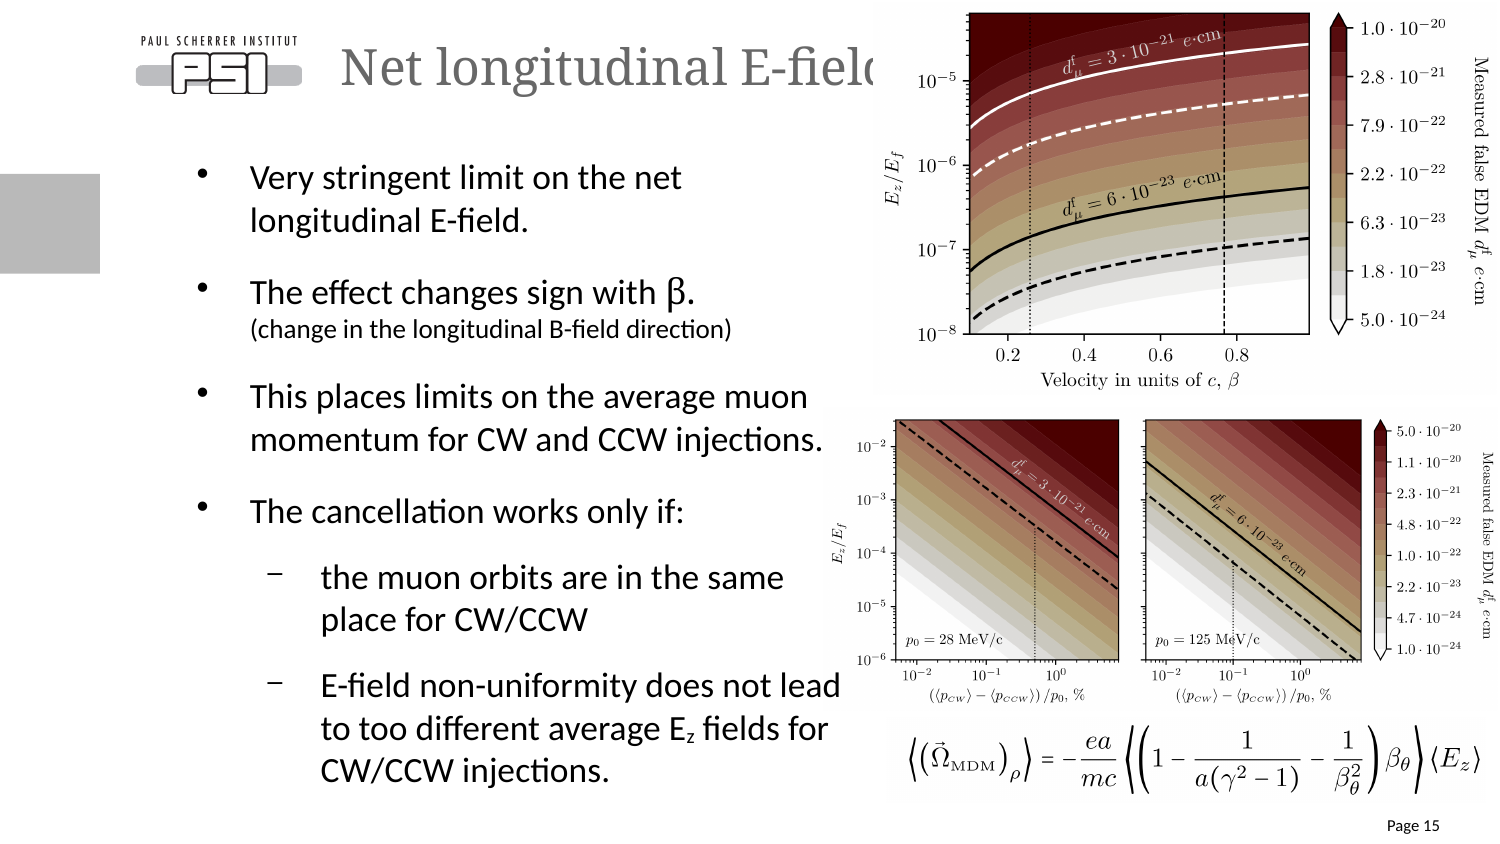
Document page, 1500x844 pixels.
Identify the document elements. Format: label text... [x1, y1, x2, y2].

picture [858, 407, 1498, 711]
picture [886, 717, 1486, 803]
list Very stringent limit on the net longitudinal E-field. The effect changes sign with β. (change in the longitudinal B-field direction) This places limits on the average muon momentum for CW and CCW injections. The cancellation works only if: the muon orbits are in the same place for CW/CCW E-field non-uniformity does not lead to too different average Ez fields for CW/CCW injections. [178, 154, 858, 730]
title Net longitudinal E-field [340, 35, 873, 98]
picture [873, 2, 1497, 395]
slide_number Page <number> [1346, 814, 1441, 839]
